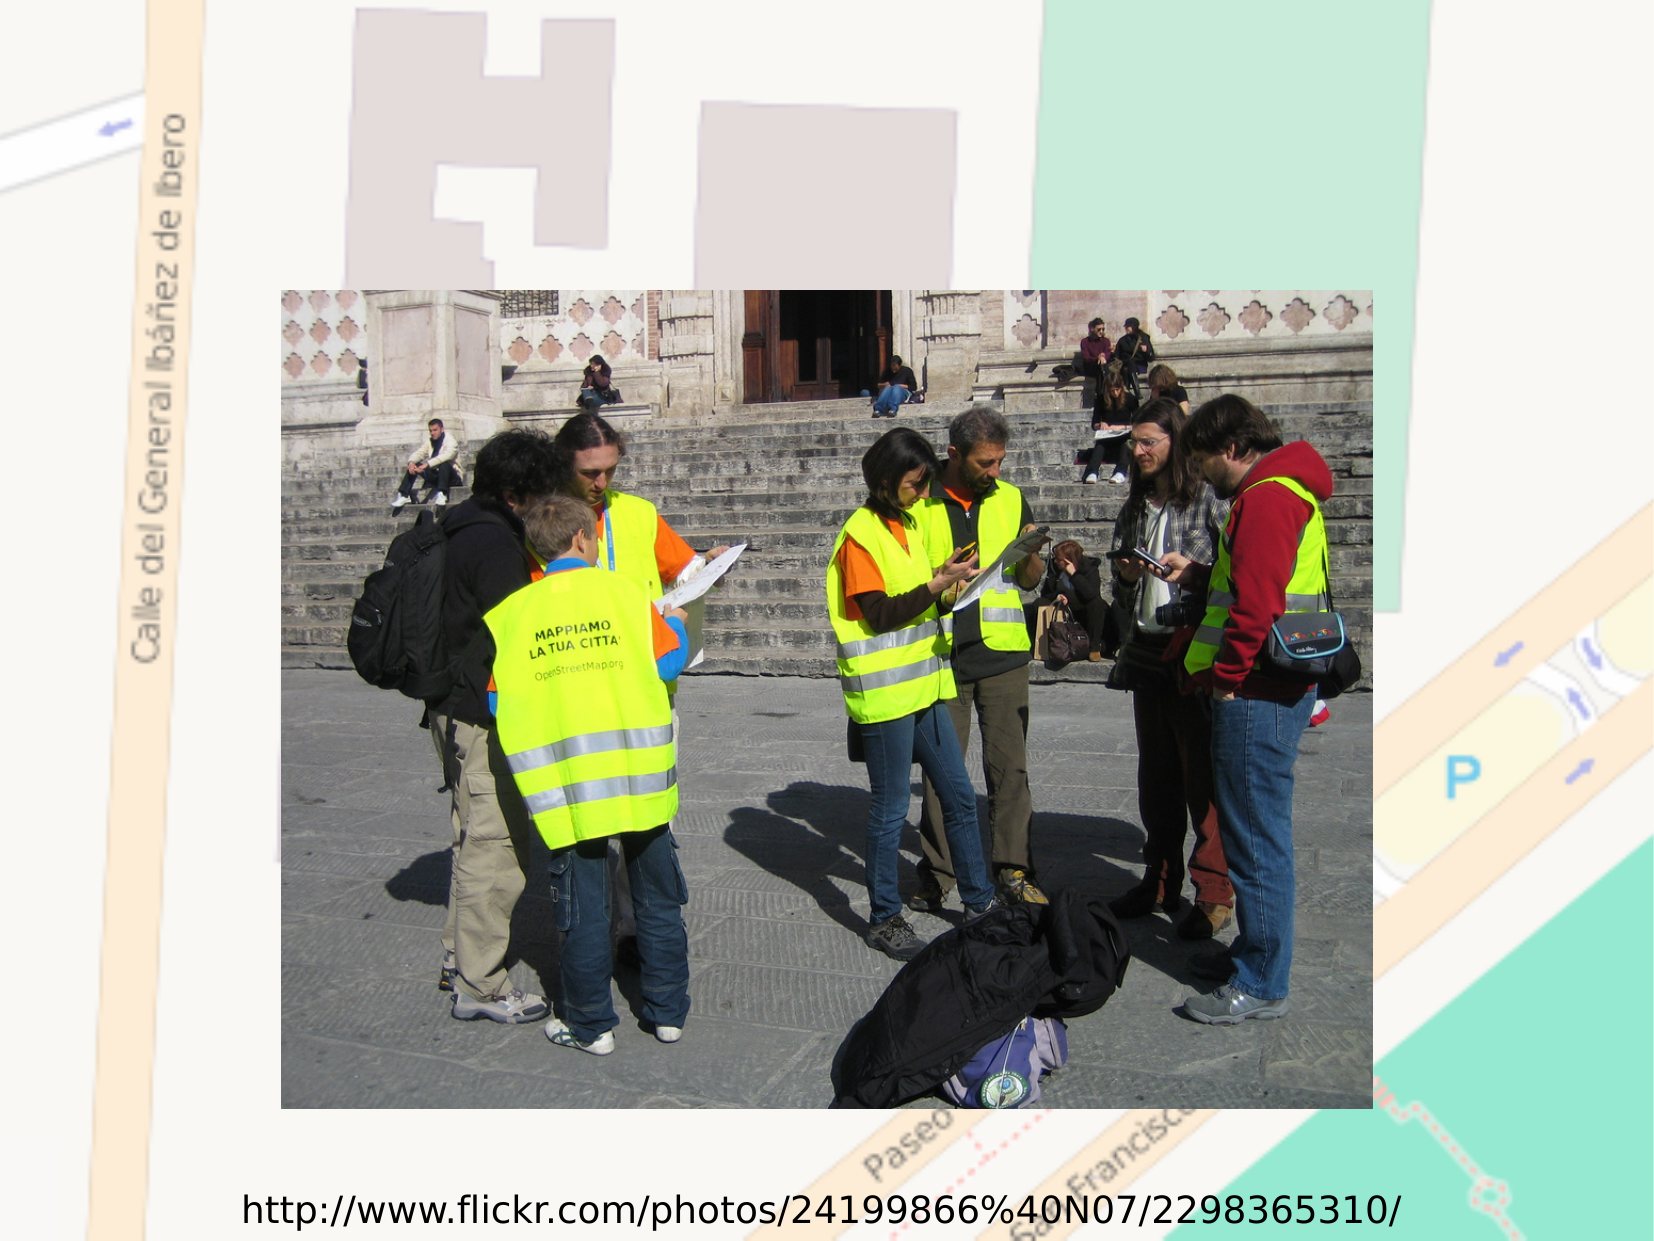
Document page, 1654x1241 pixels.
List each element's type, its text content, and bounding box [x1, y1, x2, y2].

picture [281, 290, 1373, 1109]
text_box http://www.flickr.com/photos/24199866%40N07/2298365310/ [226, 1181, 1418, 1240]
